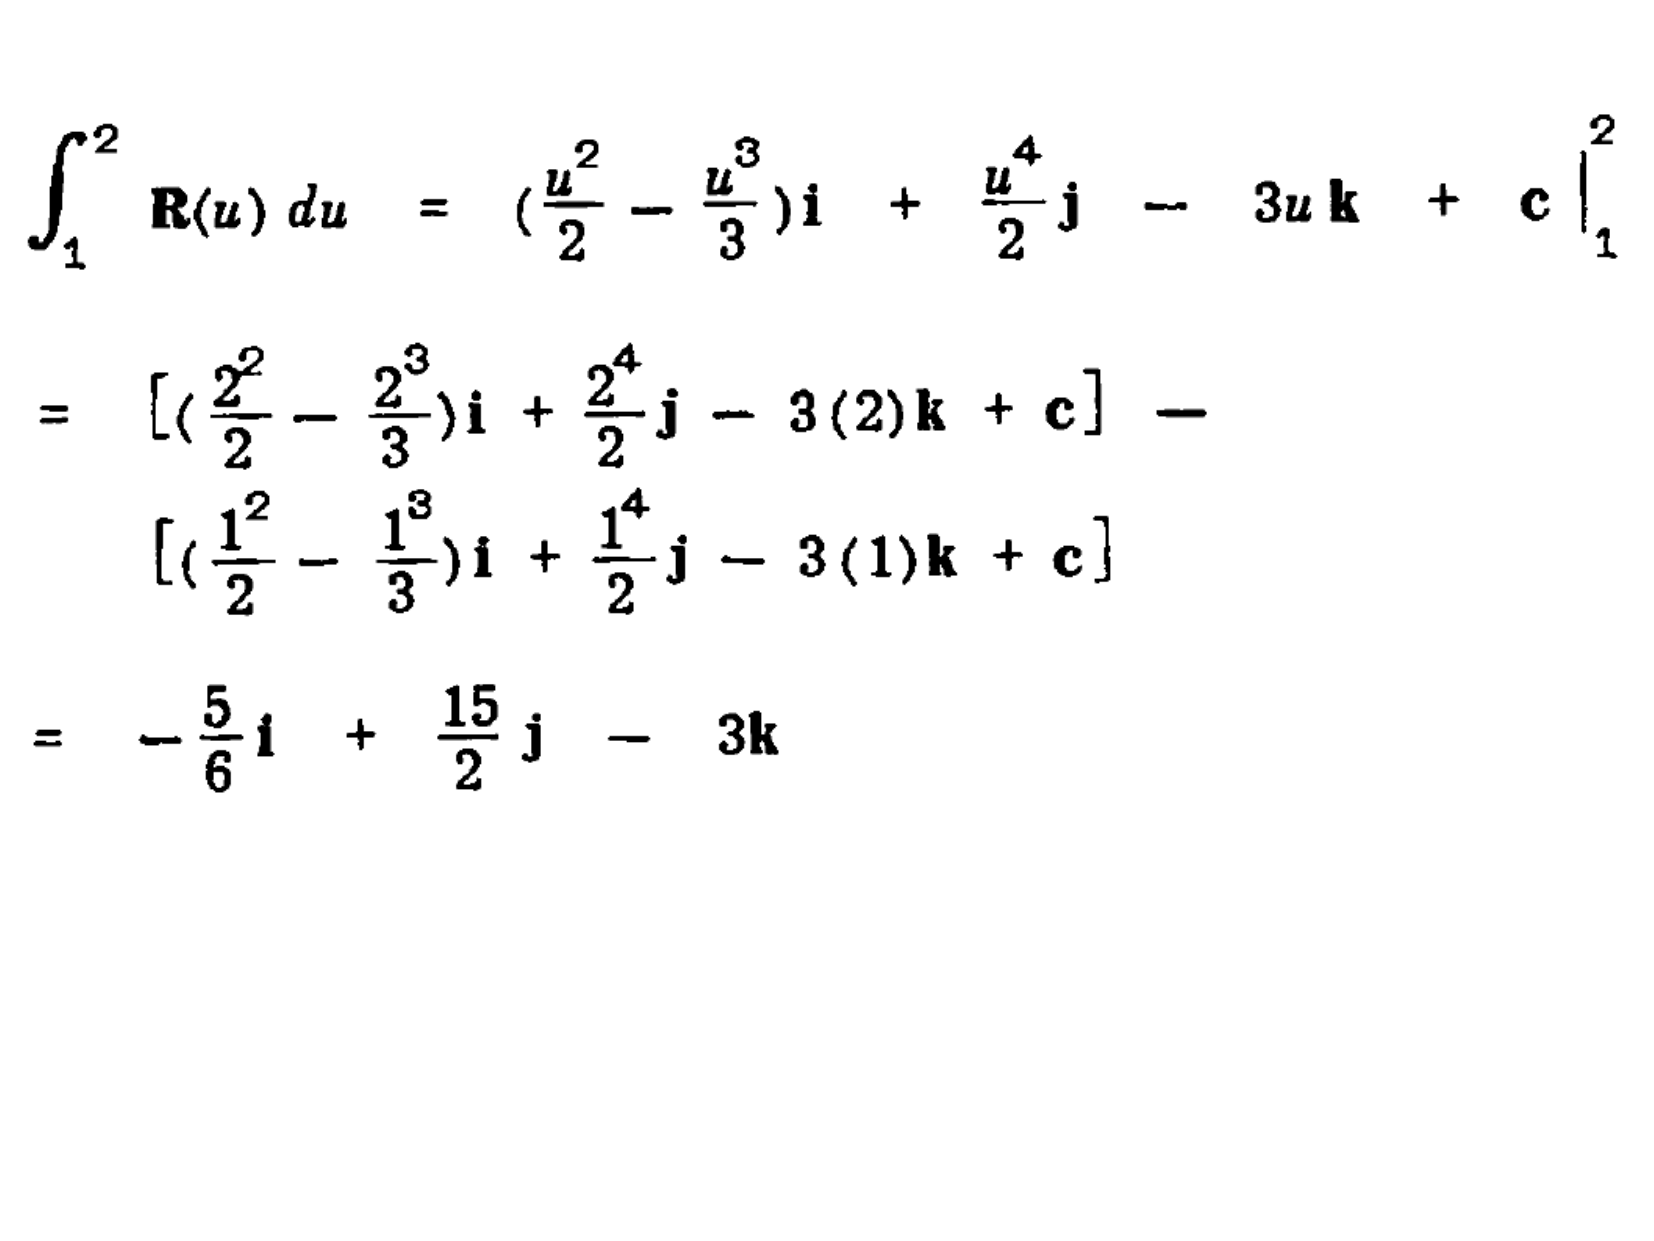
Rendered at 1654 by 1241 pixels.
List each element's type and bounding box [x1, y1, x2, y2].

picture [23, 307, 1246, 626]
picture [0, 74, 1635, 284]
picture [23, 661, 796, 799]
